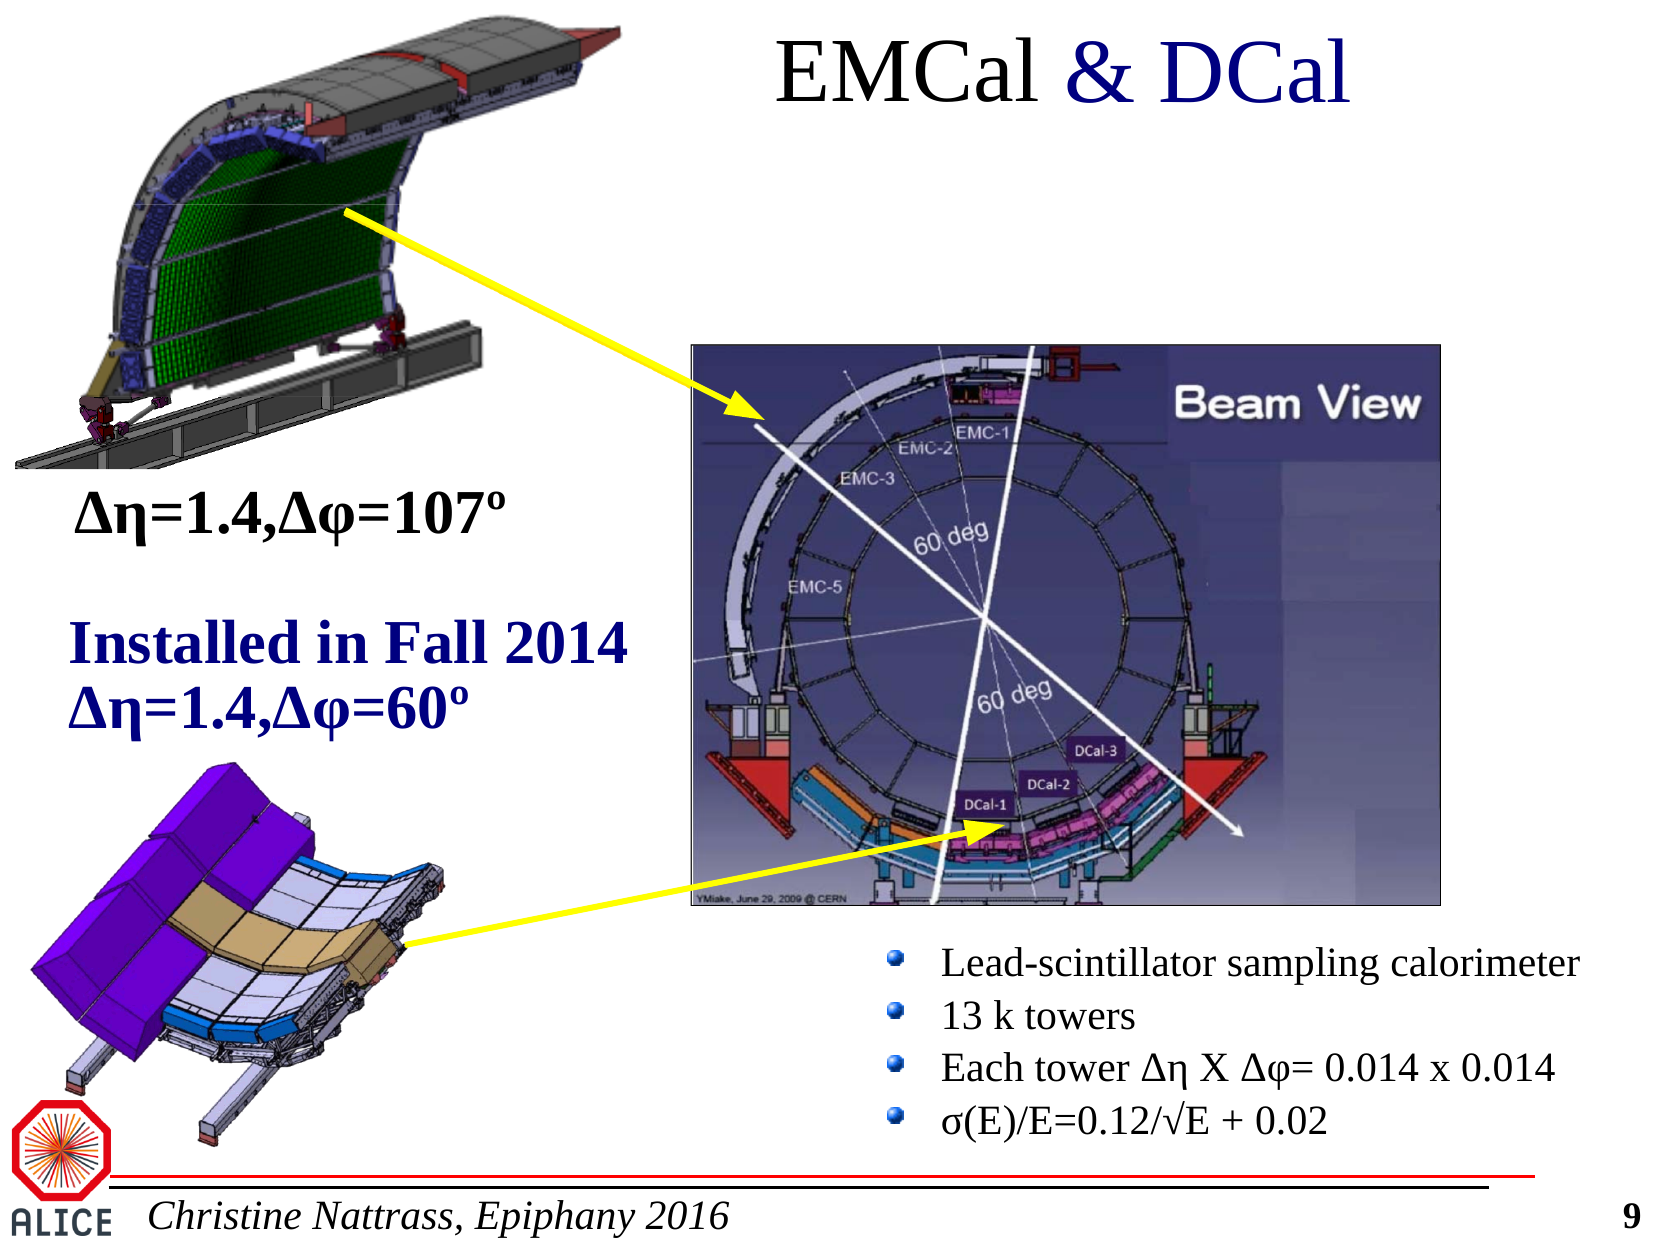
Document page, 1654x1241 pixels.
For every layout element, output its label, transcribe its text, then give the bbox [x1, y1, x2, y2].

list Lead-scintillator sampling calorimeter 13 k towers Each tower Δη X Δφ= 0.014 x 0.014 σ(E)/E=0.12/√E + 0.02 [870, 882, 1593, 1153]
text_box Δη=1.4,Δφ=107º [60, 470, 548, 556]
picture [5, 14, 1441, 1236]
title EMCal [645, 0, 946, 151]
text_box Installed in Fall 2014 [54, 600, 715, 686]
title & DCal [946, 0, 1472, 151]
text_box Δη=1.4,Δφ=60º [54, 686, 542, 751]
